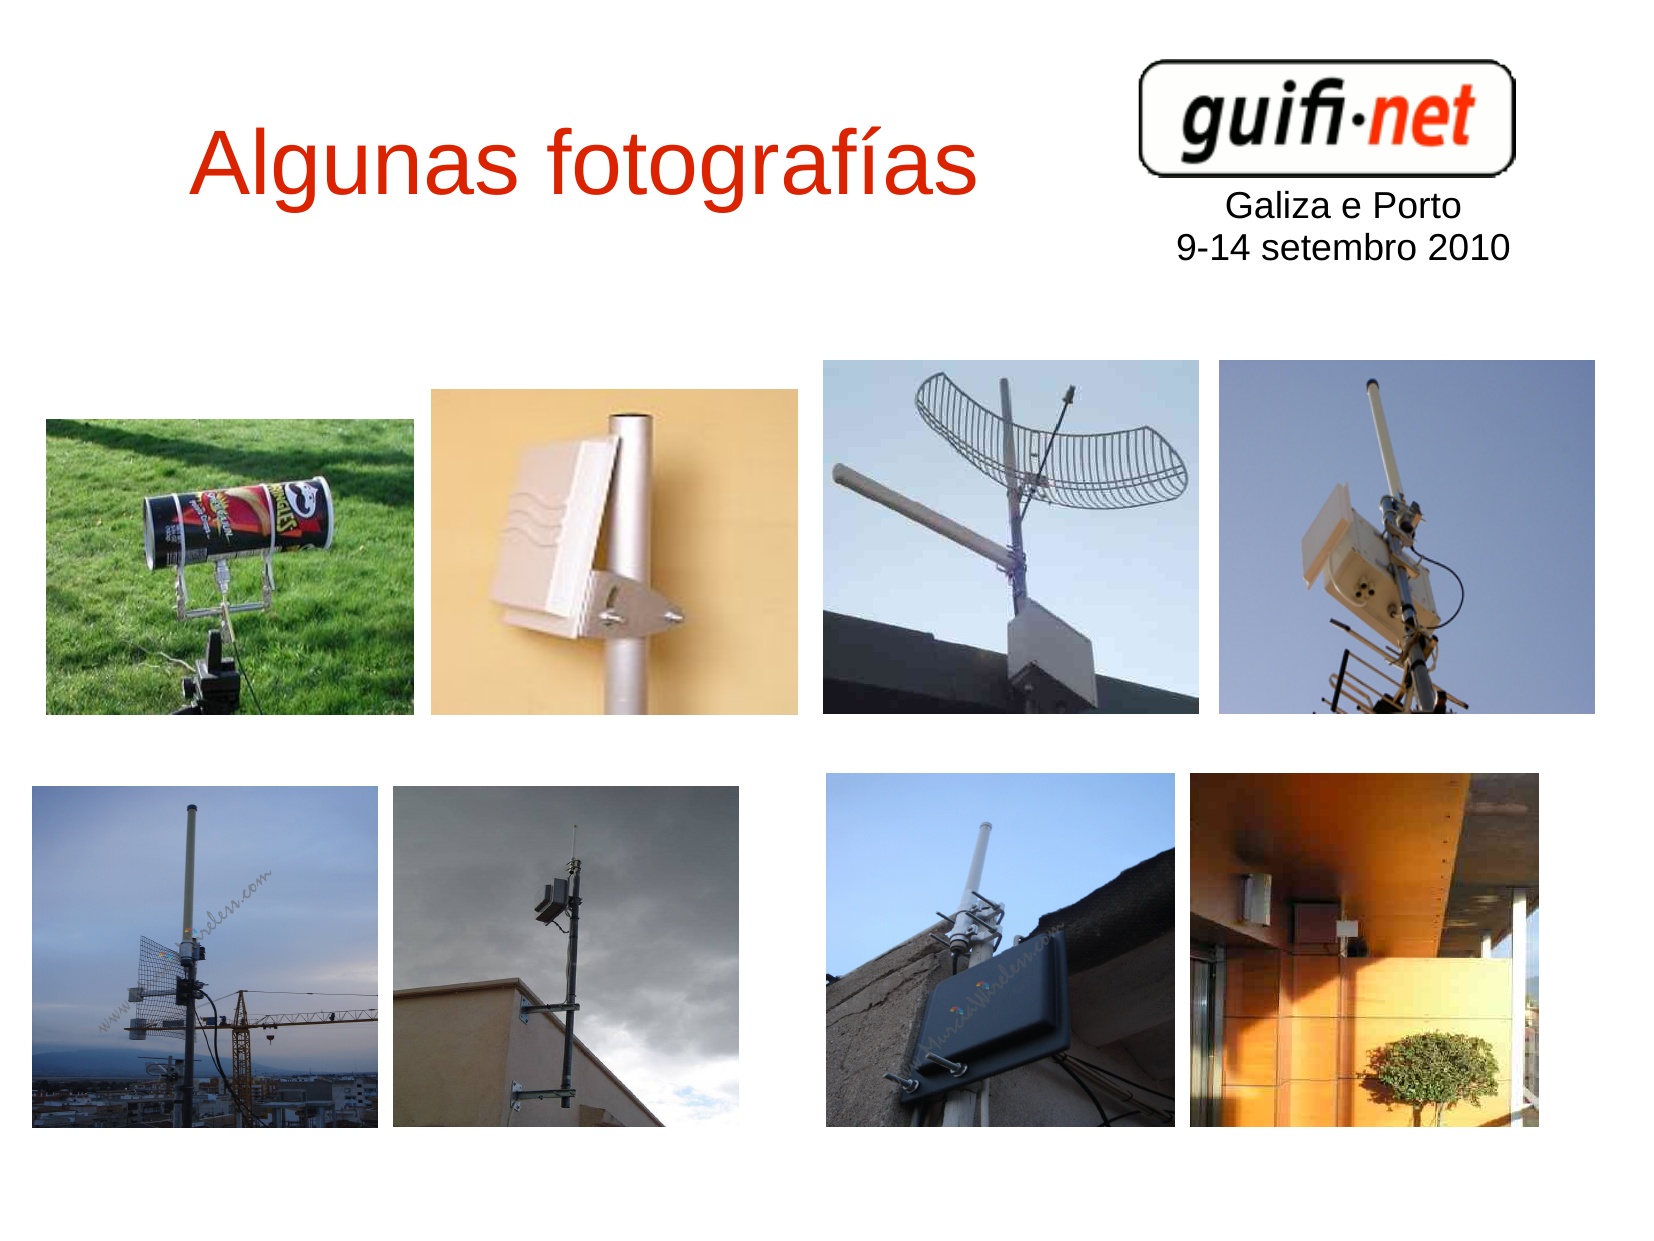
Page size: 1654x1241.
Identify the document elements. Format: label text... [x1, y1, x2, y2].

picture [826, 773, 1175, 1127]
picture [431, 389, 798, 715]
picture [823, 360, 1199, 714]
title Algunas fotografías [76, 66, 1093, 259]
picture [393, 786, 739, 1127]
picture [46, 419, 414, 715]
picture [1190, 773, 1539, 1127]
text_box Galiza e Porto 9-14 setembro 2010 [1033, 177, 1654, 277]
picture [1137, 59, 1516, 177]
picture [1219, 360, 1595, 714]
picture [32, 786, 378, 1128]
